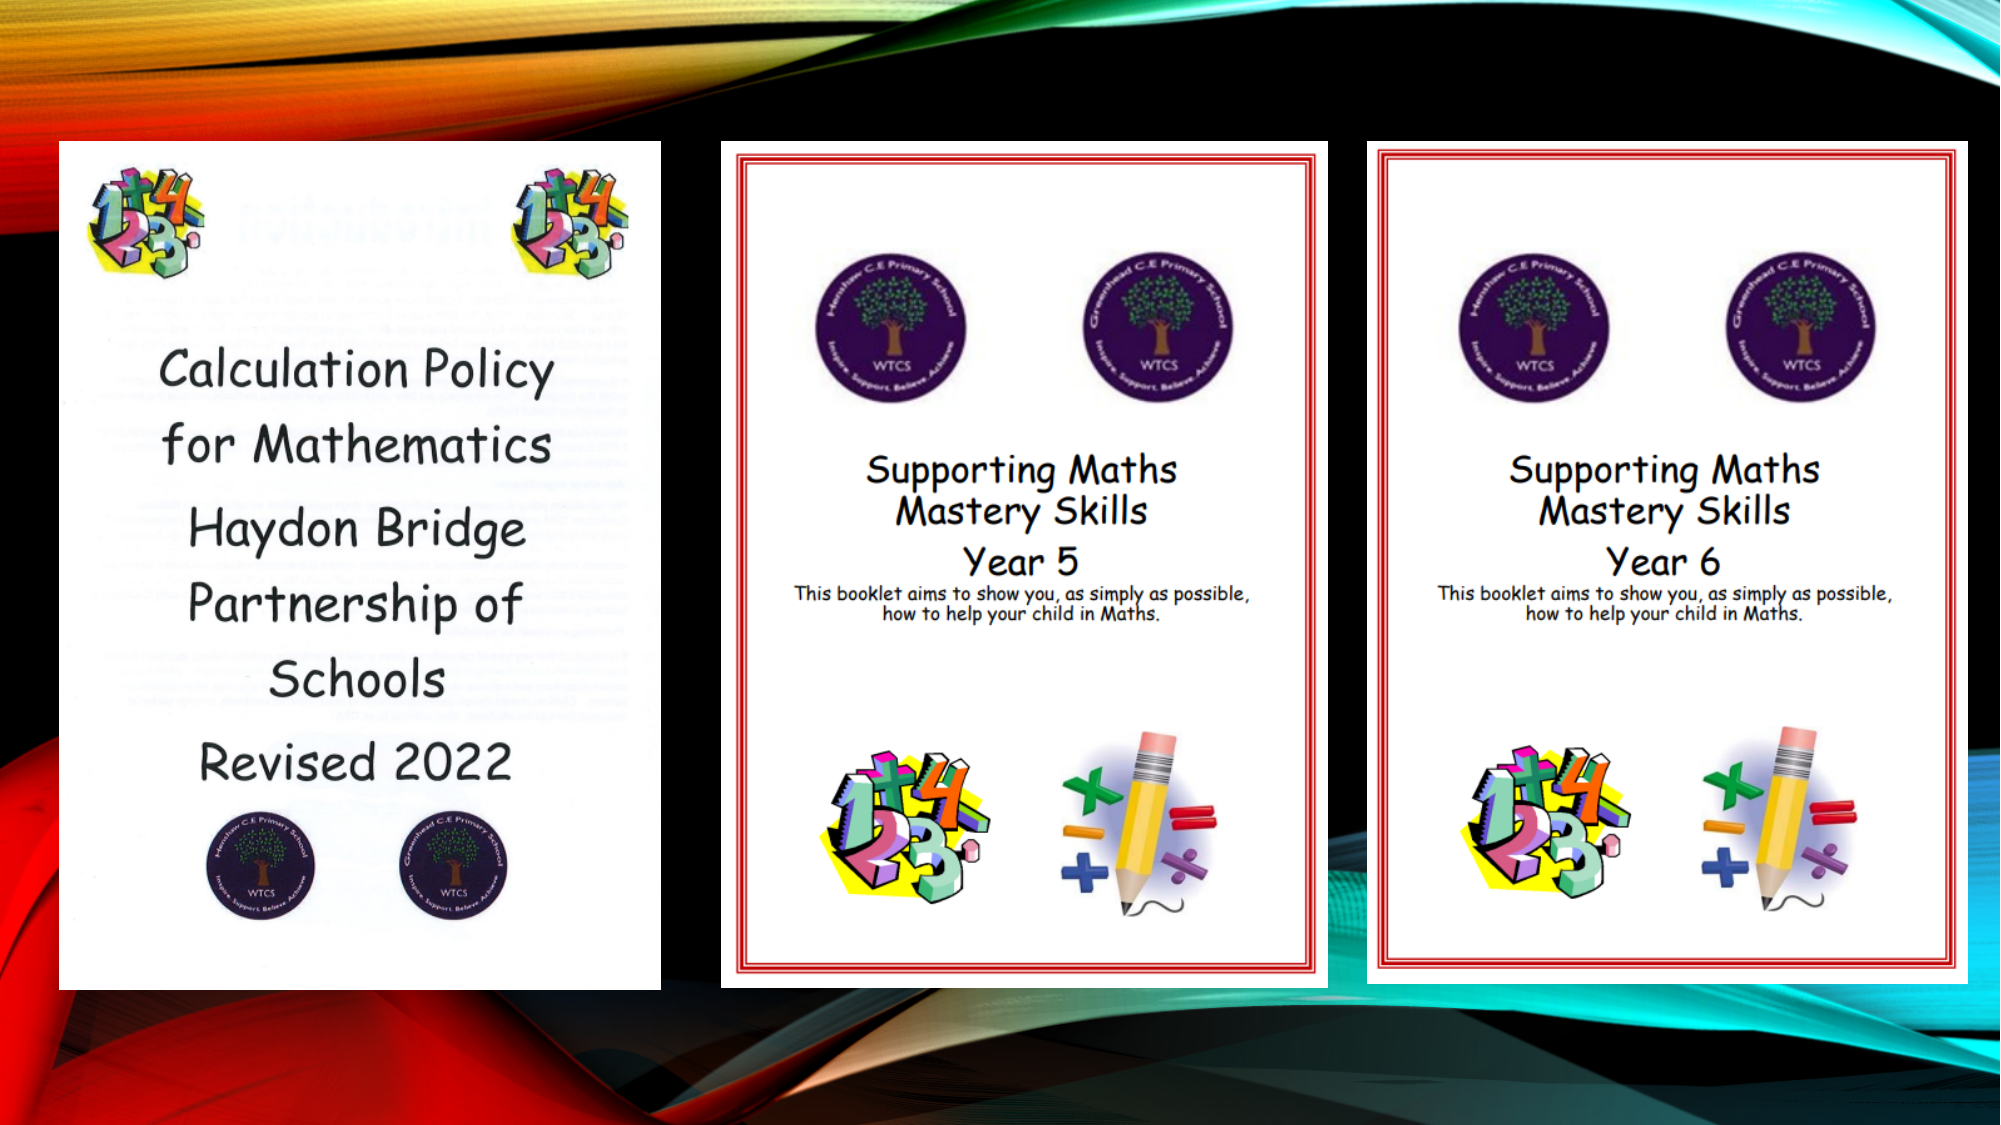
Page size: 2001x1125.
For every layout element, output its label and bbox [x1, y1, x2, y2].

picture [1367, 141, 1968, 984]
picture [721, 141, 1328, 988]
picture [59, 141, 661, 991]
